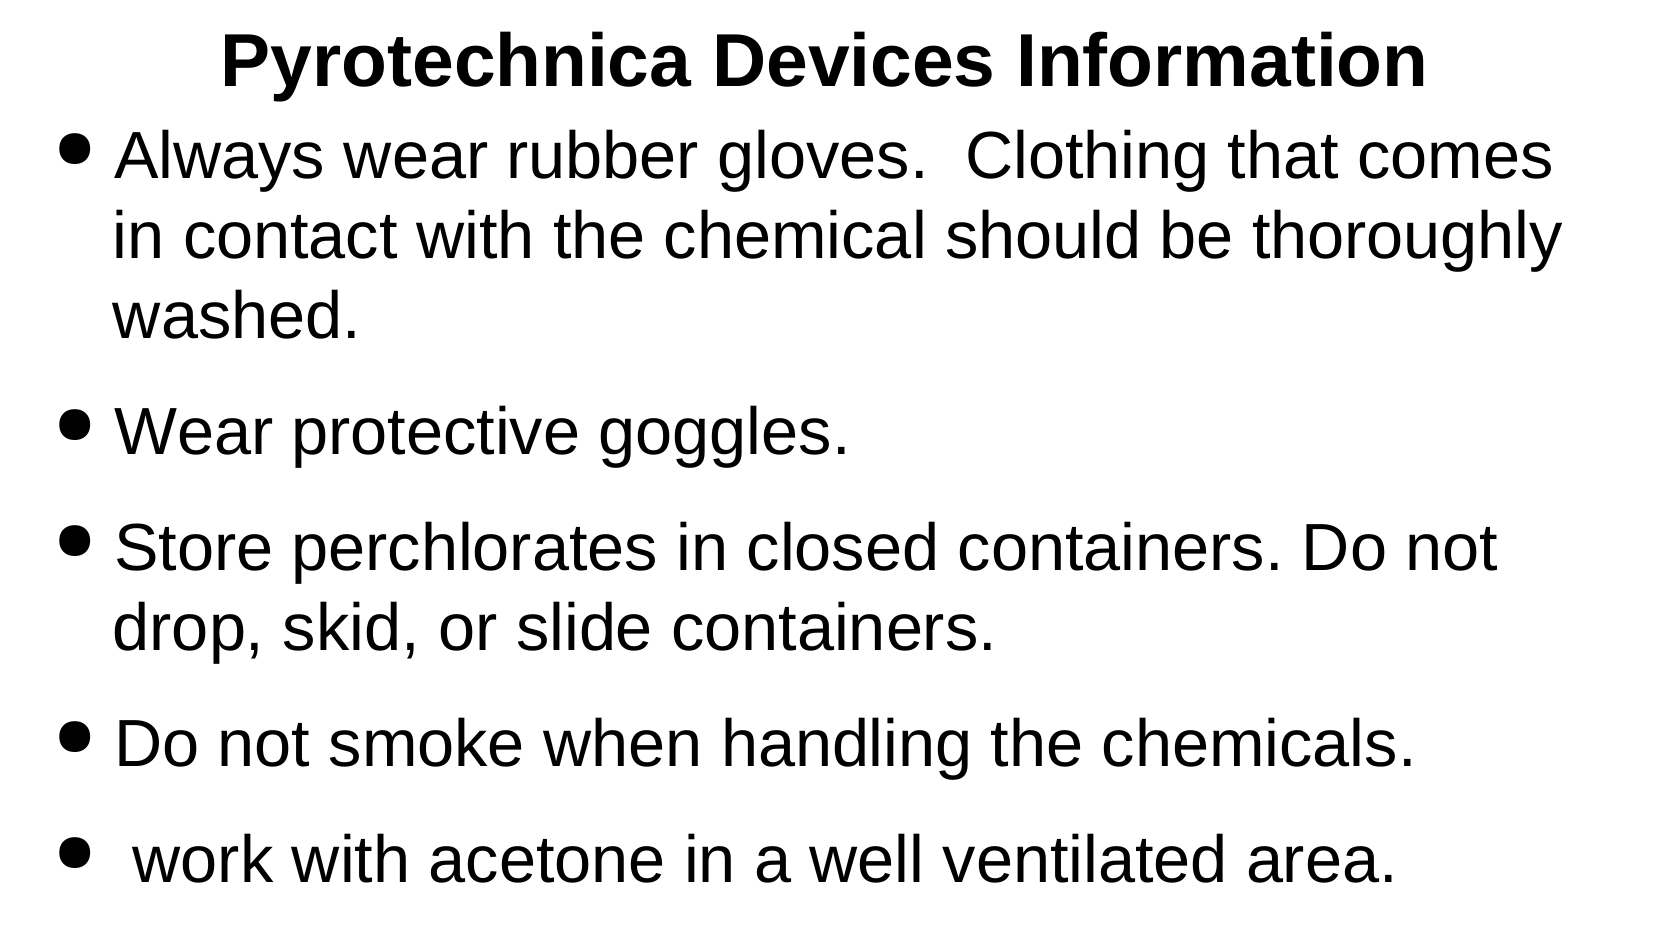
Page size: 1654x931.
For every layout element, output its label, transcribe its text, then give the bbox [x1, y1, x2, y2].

title Pyrotechnica Devices Information [0, 5, 1654, 107]
text_box Always wear rubber gloves. Clothing that comes in contact with the chemical should be thoroughly washed. Wear protective goggles. Store perchlorates in closed containers. Do not drop, skid, or slide containers. Do not smoke when handling the chemicals. work with acetone in a well ventilated area. [37, 104, 1613, 904]
